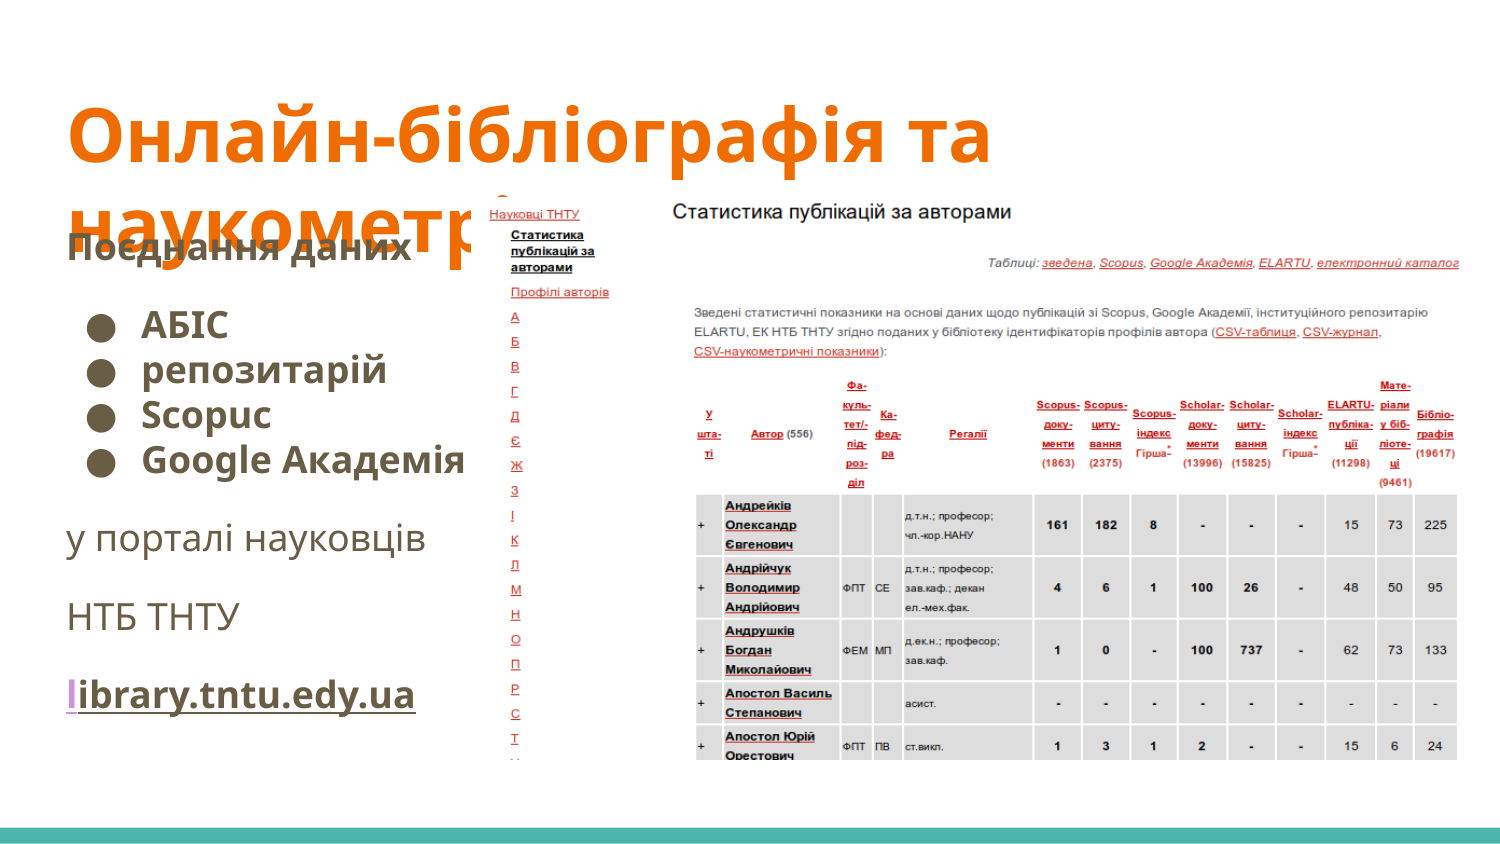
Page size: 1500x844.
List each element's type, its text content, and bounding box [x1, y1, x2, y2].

list Поєднання даних АБІС репозитарій Scopuc Google Академія у порталі науковців НТБ ТНТУ library.tntu.edy.ua [51, 207, 471, 750]
title Онлайн-бібліографія та наукометрія [51, 72, 1449, 189]
picture [471, 197, 1486, 760]
